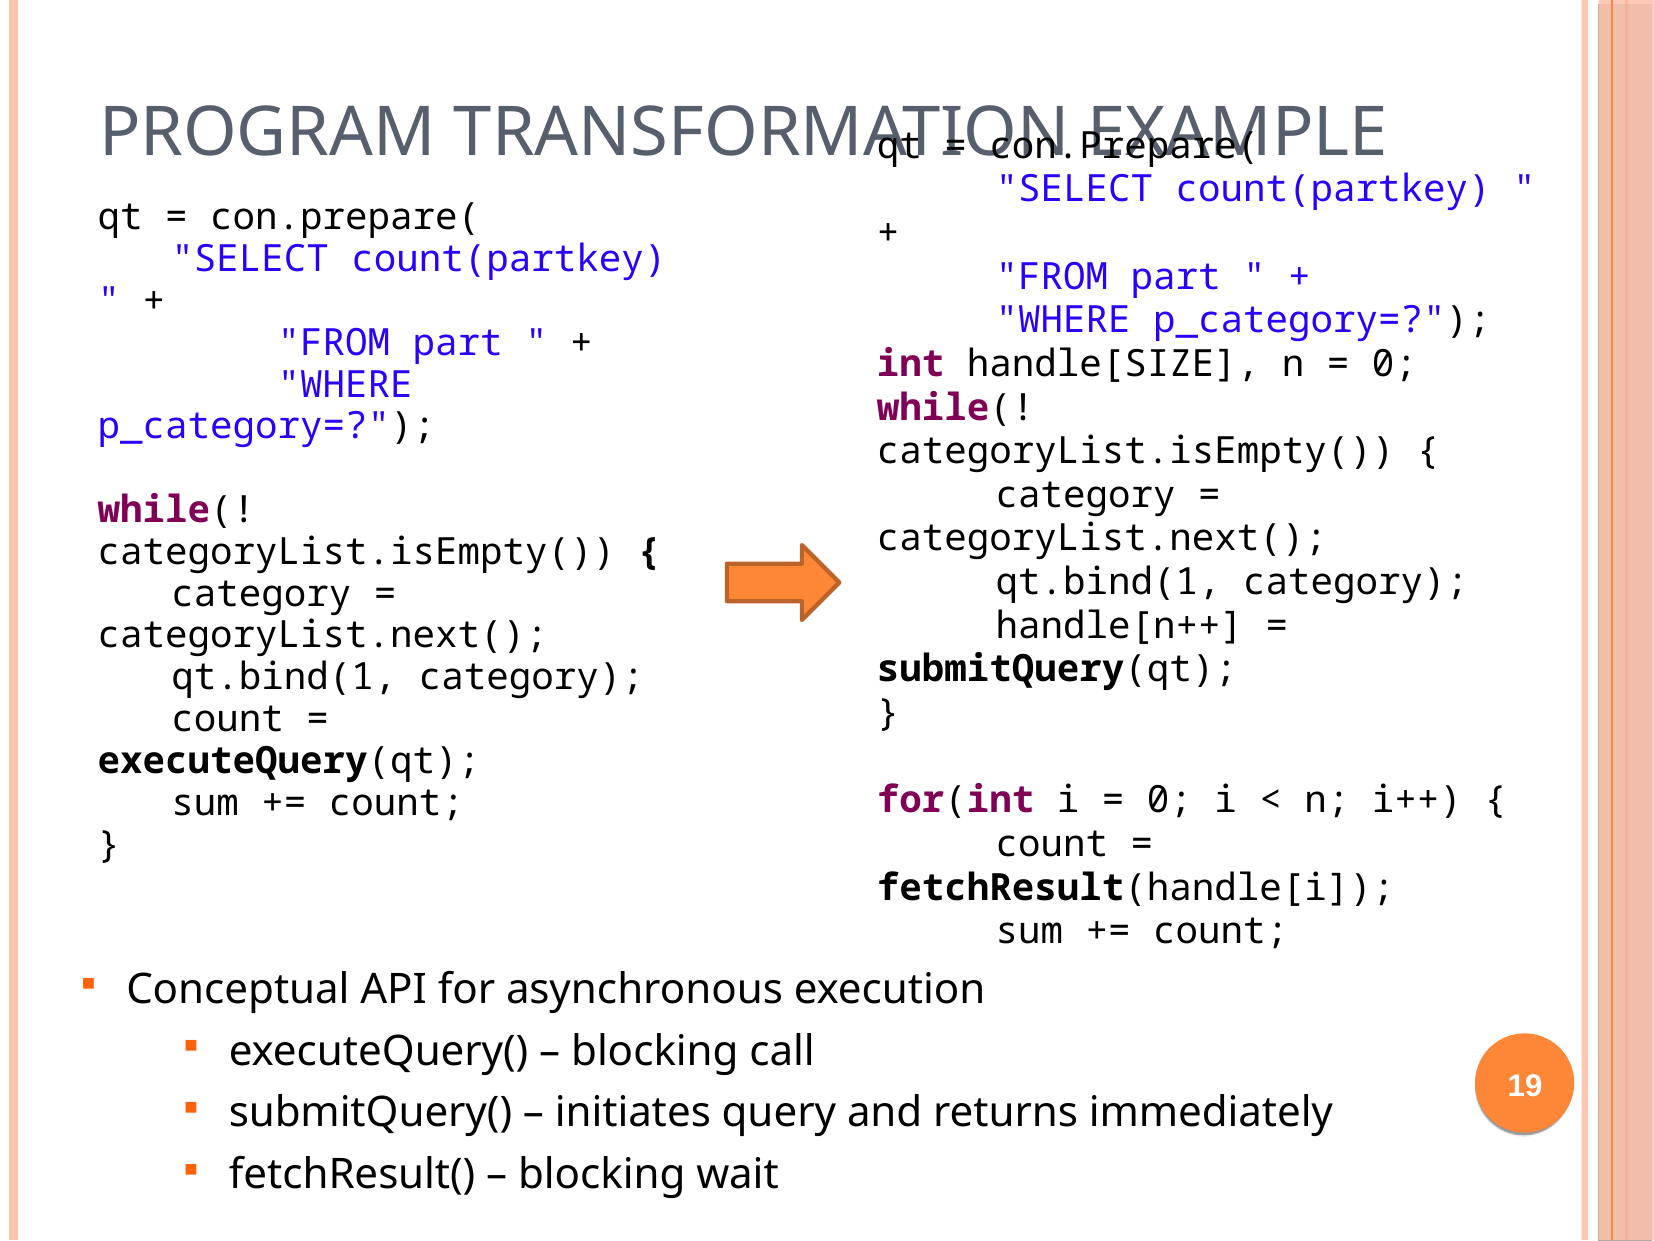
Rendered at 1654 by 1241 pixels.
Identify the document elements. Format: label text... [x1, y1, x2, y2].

title Program Transformation Example [82, 49, 1434, 178]
text_box [726, 545, 840, 621]
text_box qt = con.prepare( "SELECT count(partkey) " + "FROM part " + "WHERE p_category=?"); while(!categoryList.isEmpty()) { category = categoryList.next(); qt.bind(1, category); count = executeQuery(qt); sum += count; } [82, 188, 696, 873]
slide_number <number> [1470, 1036, 1581, 1132]
text_box Conceptual API for asynchronous execution executeQuery() – blocking call submitQuery() – initiates query and returns immediately fetchResult() – blocking wait [51, 957, 1540, 1208]
text_box qt = con.Prepare( "SELECT count(partkey) " + "FROM part " + "WHERE p_category=?"); int handle[SIZE], n = 0; while(!categoryList.isEmpty()) { category = categoryList.next(); qt.bind(1, category); handle[n++] = submitQuery(qt); } for(int i = 0; i < n; i++) { count = fetchResult(handle[i]); sum += count; [862, 114, 1563, 827]
